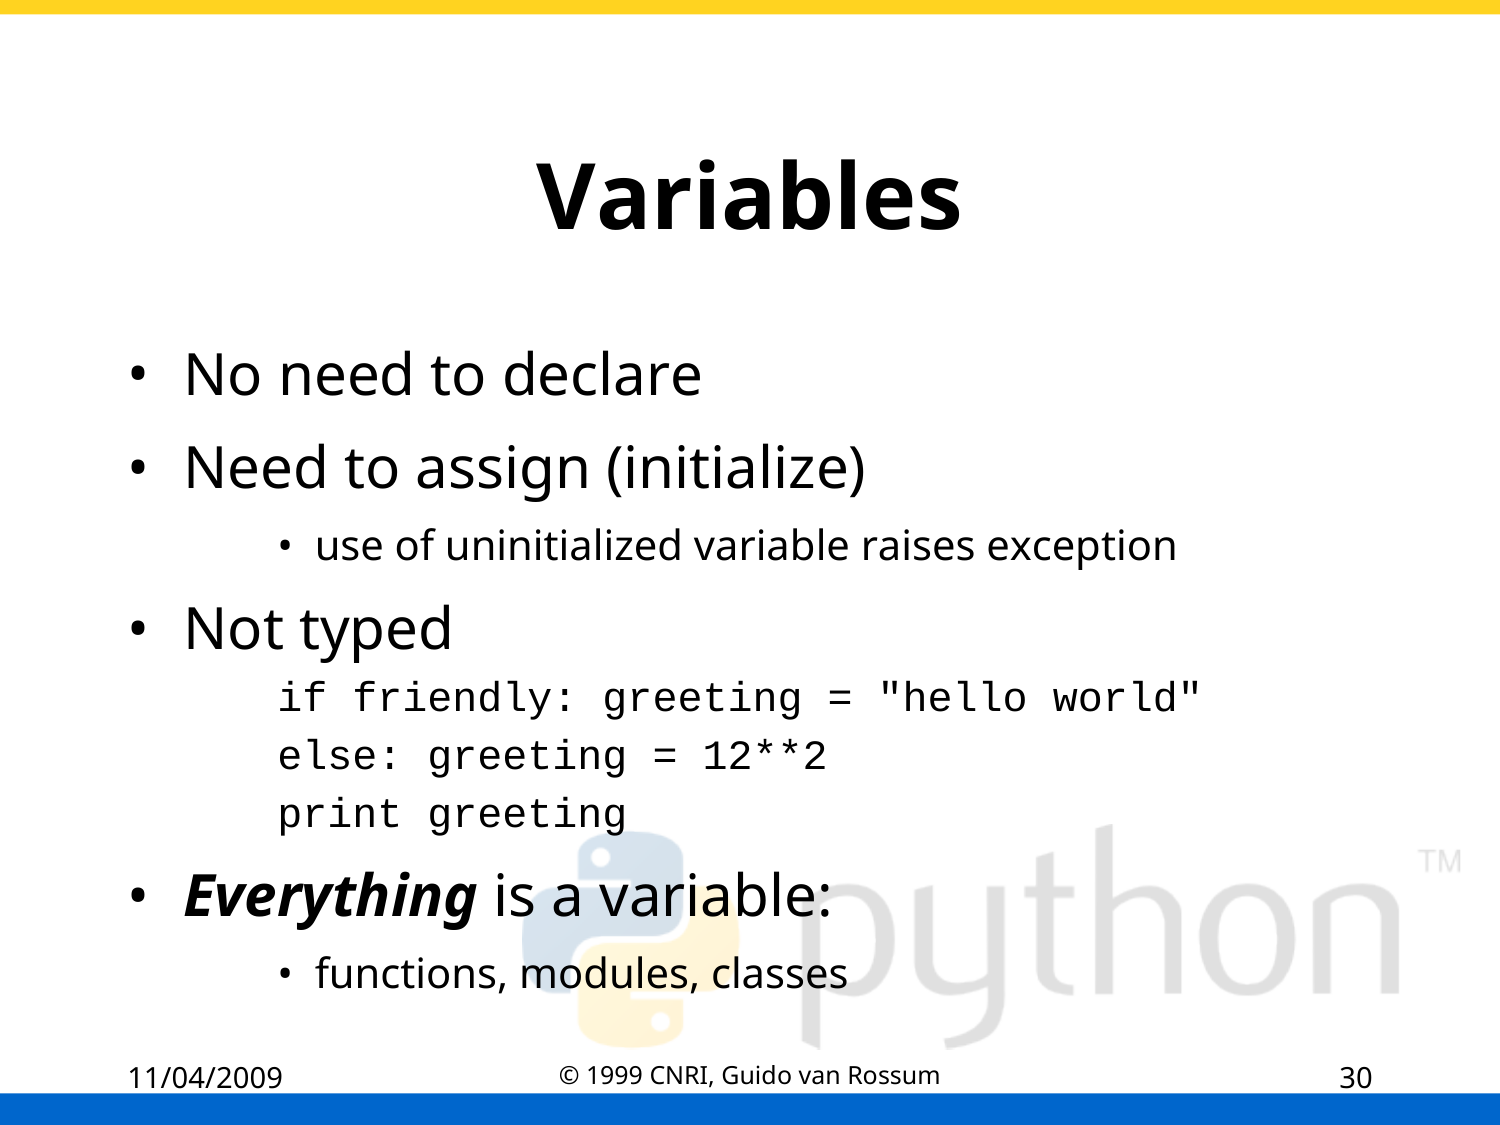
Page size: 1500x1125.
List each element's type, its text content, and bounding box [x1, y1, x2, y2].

list No need to declare Need to assign (initialize) use of uninitialized variable raises exception Not typed if friendly: greeting = "hello world" else: greeting = 12**2 print greeting Everything is a variable: functions, modules, classes [112, 324, 1388, 1001]
title Variables [112, 99, 1388, 288]
